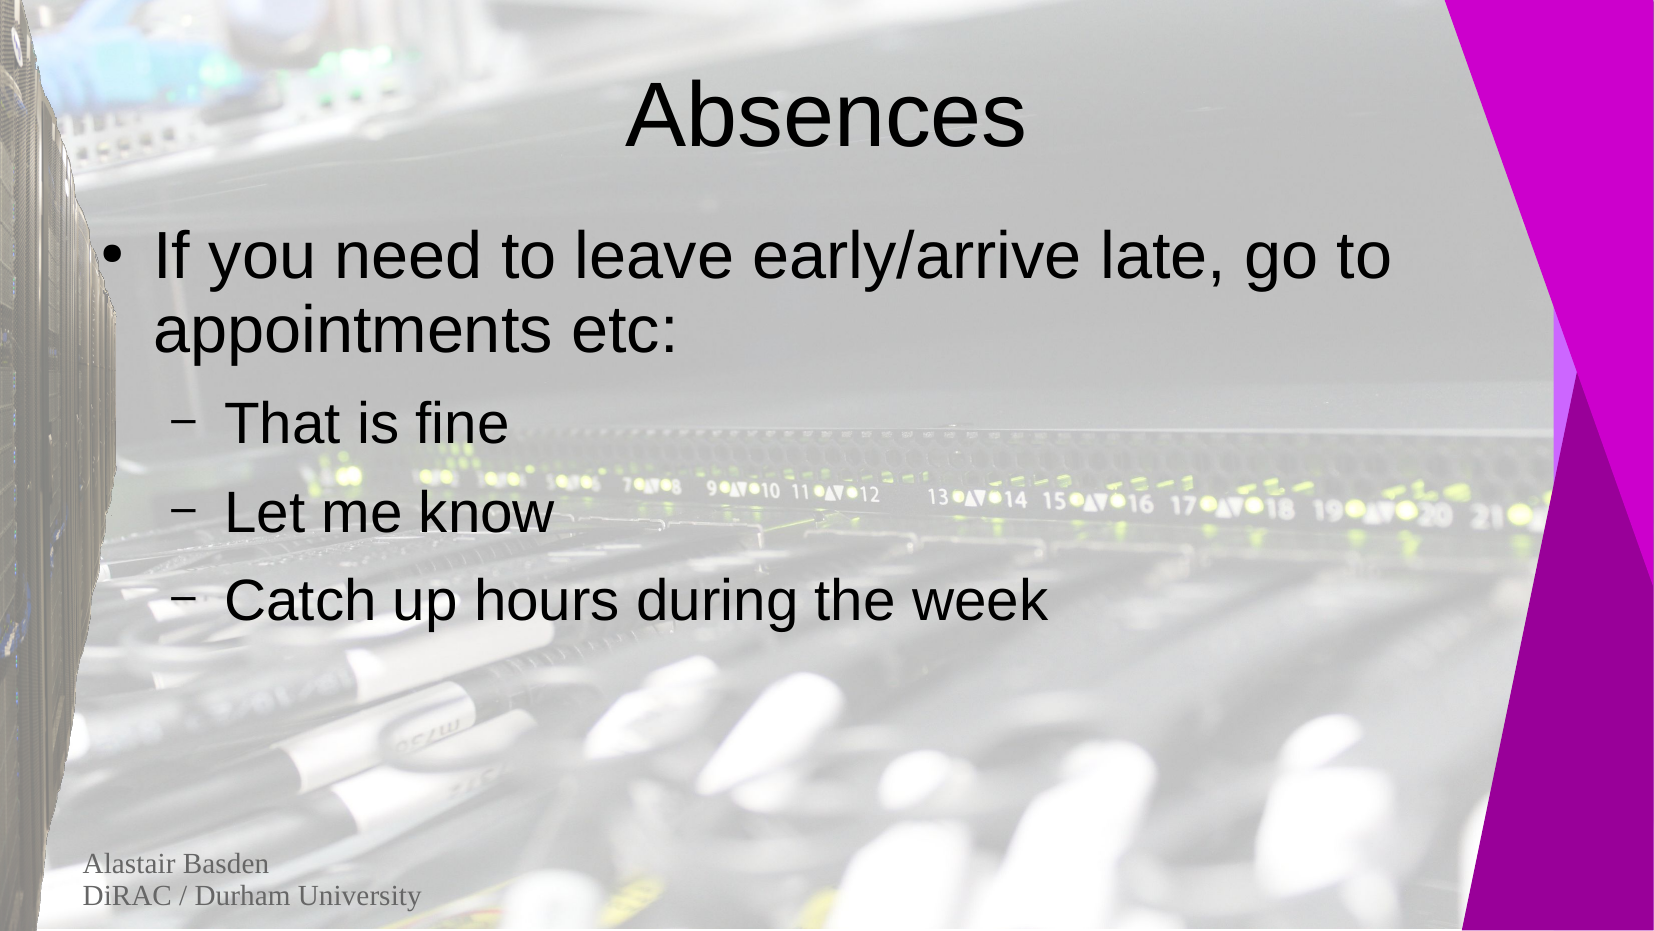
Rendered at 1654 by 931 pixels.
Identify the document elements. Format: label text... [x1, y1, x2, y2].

title Absences [82, 37, 1571, 193]
picture [0, 0, 1521, 931]
list If you need to leave early/arrive late, go to appointments etc: That is fine Let me know Catch up hours during the week [82, 217, 1571, 758]
